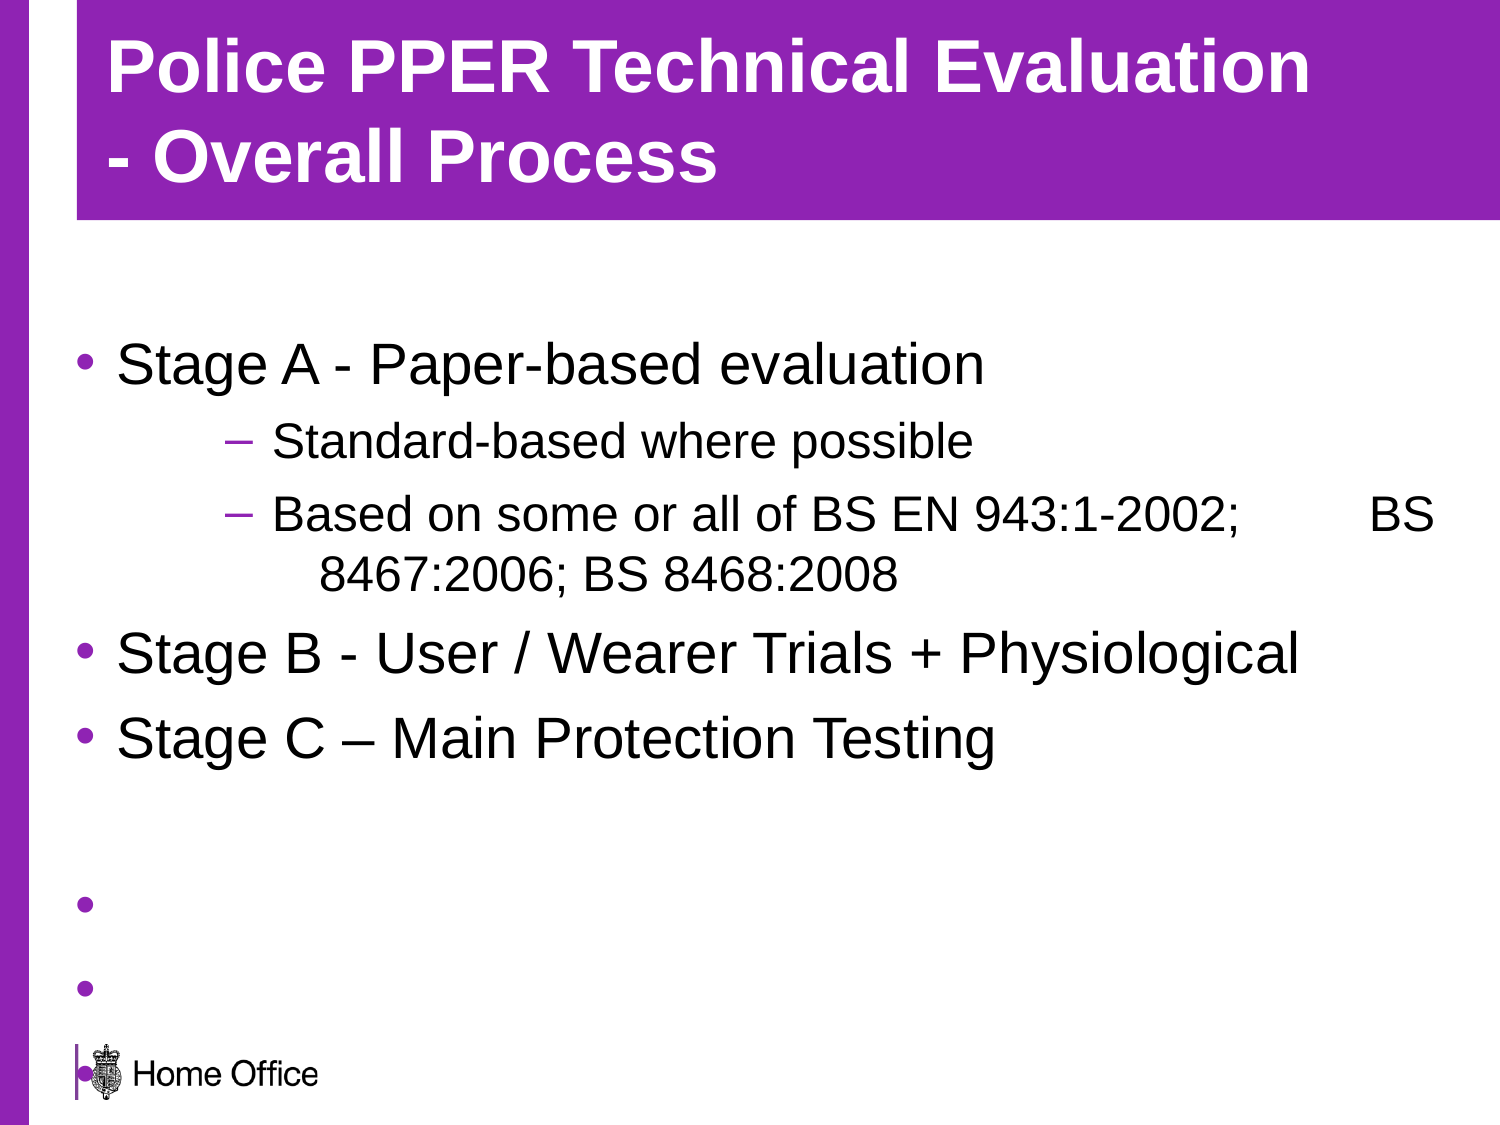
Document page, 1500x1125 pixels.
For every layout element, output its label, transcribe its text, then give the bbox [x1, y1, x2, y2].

title Police PPER Technical Evaluation - Overall Process [76, 0, 1500, 221]
list Stage A - Paper-based evaluation Standard-based where possible Based on some or all of BS EN 943:1-2002; BS 8467:2006; BS 8468:2008 Stage B - User / Wearer Trials + Physiological Stage C – Main Protection Testing [75, 326, 1459, 1005]
